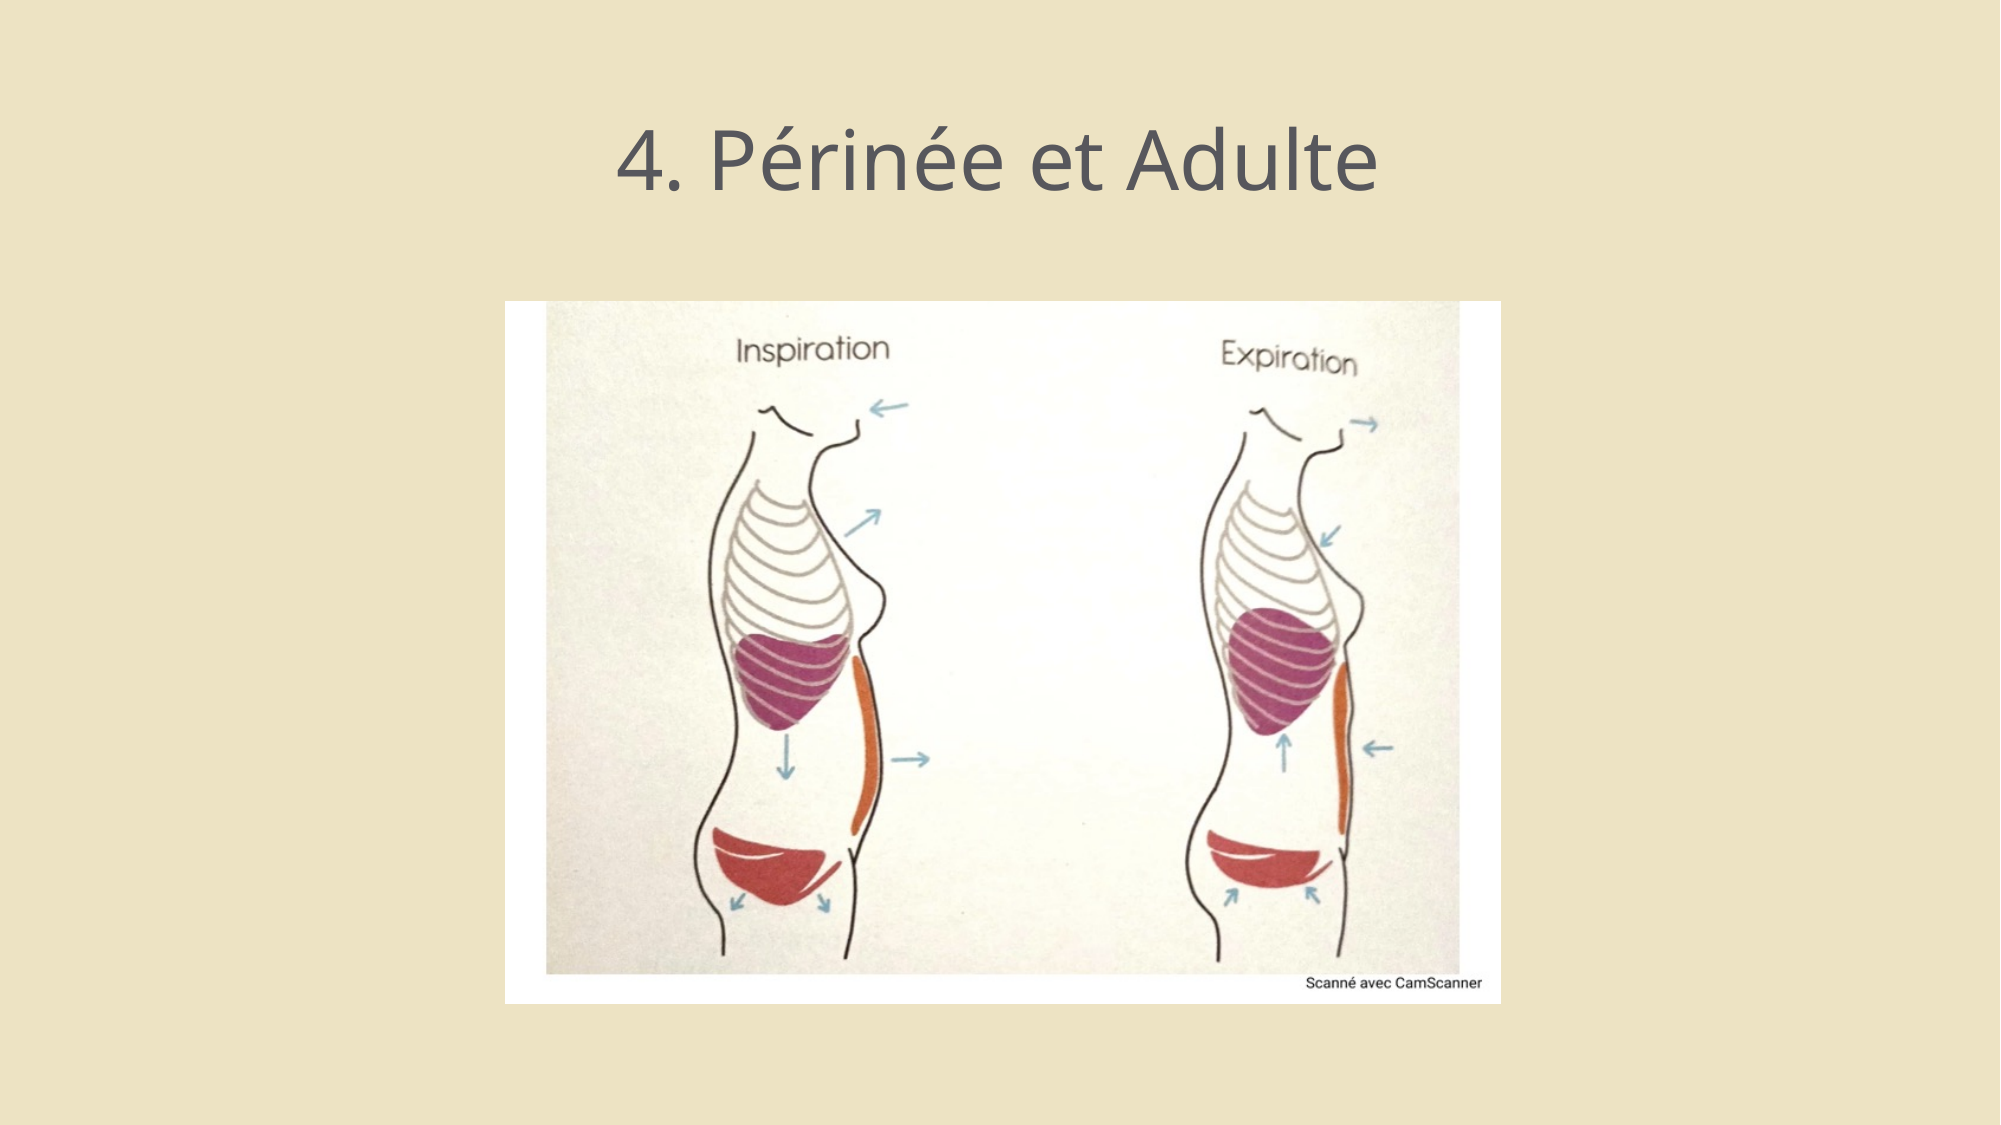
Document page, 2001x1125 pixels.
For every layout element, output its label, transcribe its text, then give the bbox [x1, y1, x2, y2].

title 4. Périnée et Adulte [149, 99, 1849, 260]
picture [505, 301, 1501, 1004]
